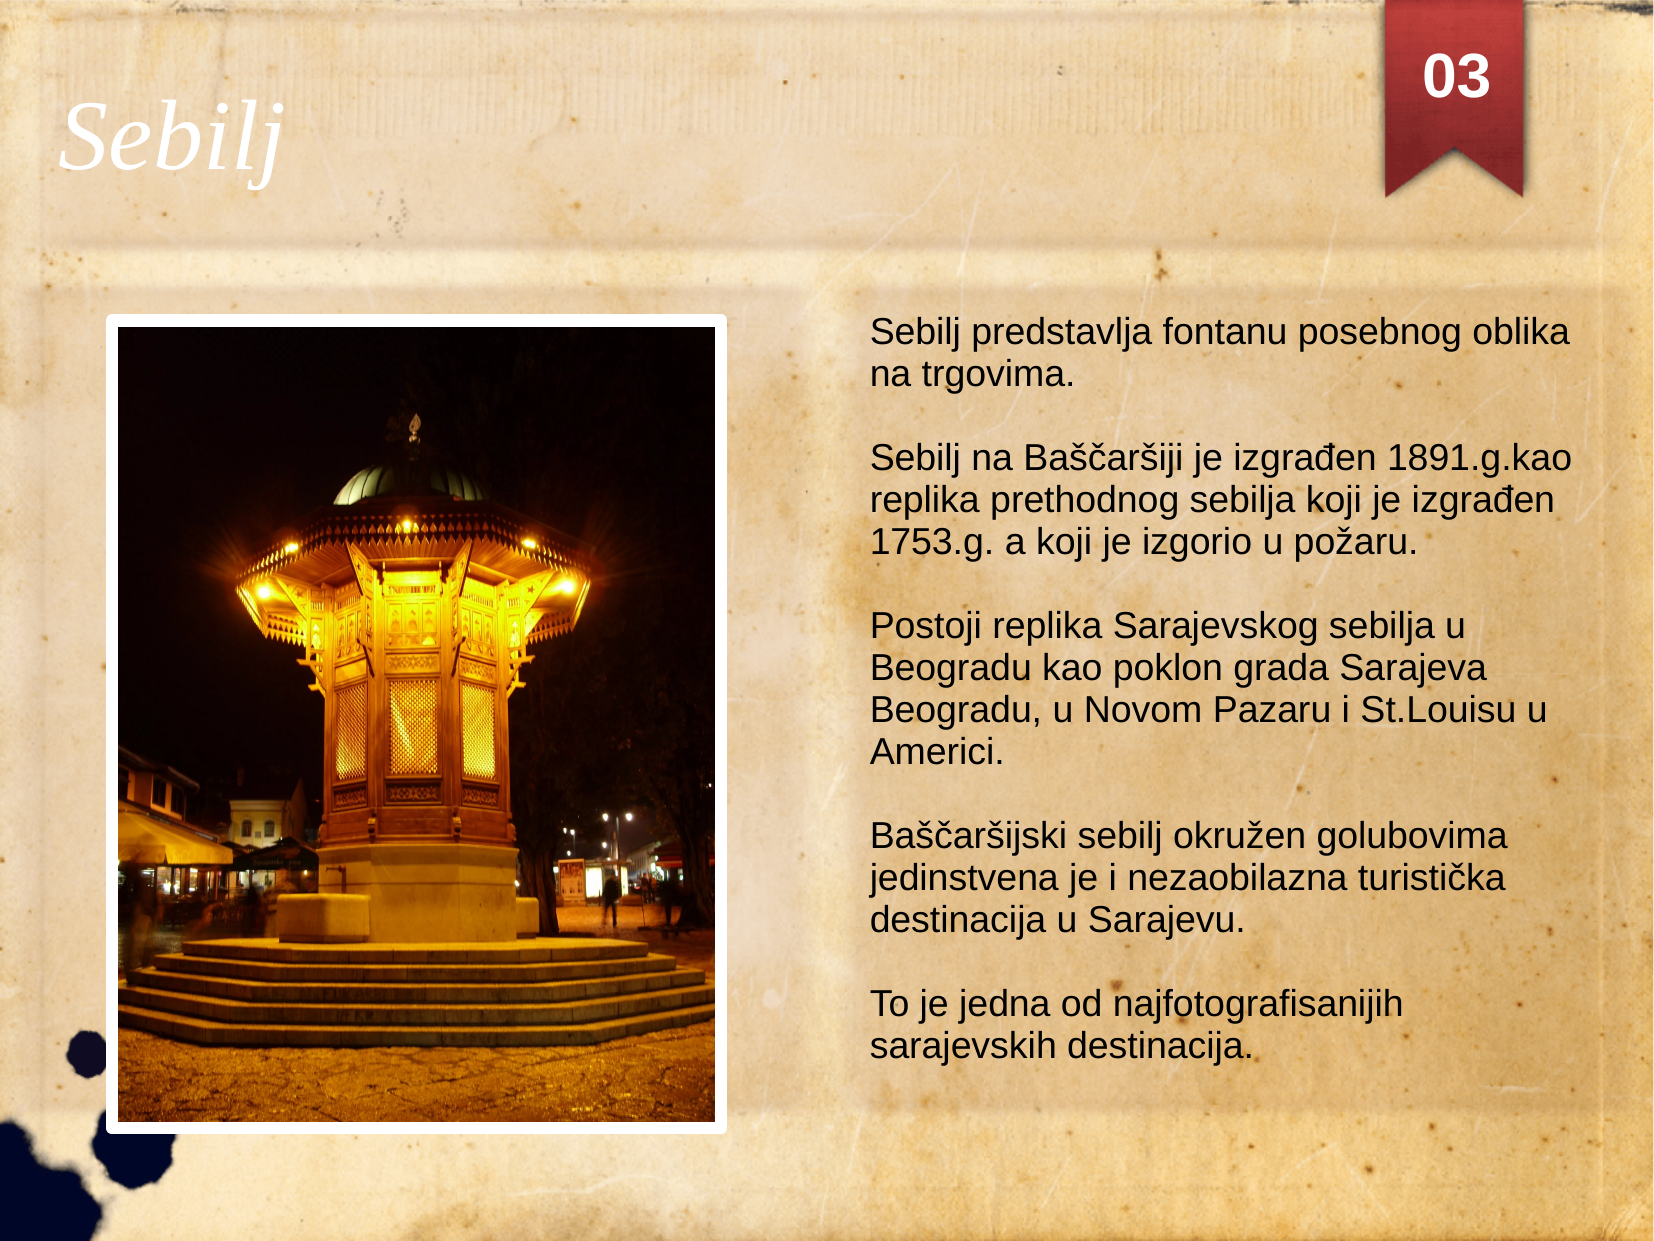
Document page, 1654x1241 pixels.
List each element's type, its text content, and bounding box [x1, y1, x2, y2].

text_box Sebilj predstavlja fontanu posebnog oblika na trgovima. Sebilj na Baščaršiji je izgrađen 1891.g.kao replika prethodnog sebilja koji je izgrađen 1753.g. a koji je izgorio u požaru. Postoji replika Sarajevskog sebilja u Beogradu kao poklon grada Sarajeva Beogradu, u Novom Pazaru i St.Louisu u Americi. Baščaršijski sebilj okružen golubovima jedinstvena je i nezaobilazna turistička destinacija u Sarajevu. To je jedna od najfotografisanijih sarajevskih destinacija. [855, 303, 1594, 1093]
text_box 03 [1407, 33, 1507, 119]
picture [0, 0, 1654, 1241]
title Sebilj [58, 42, 1323, 230]
